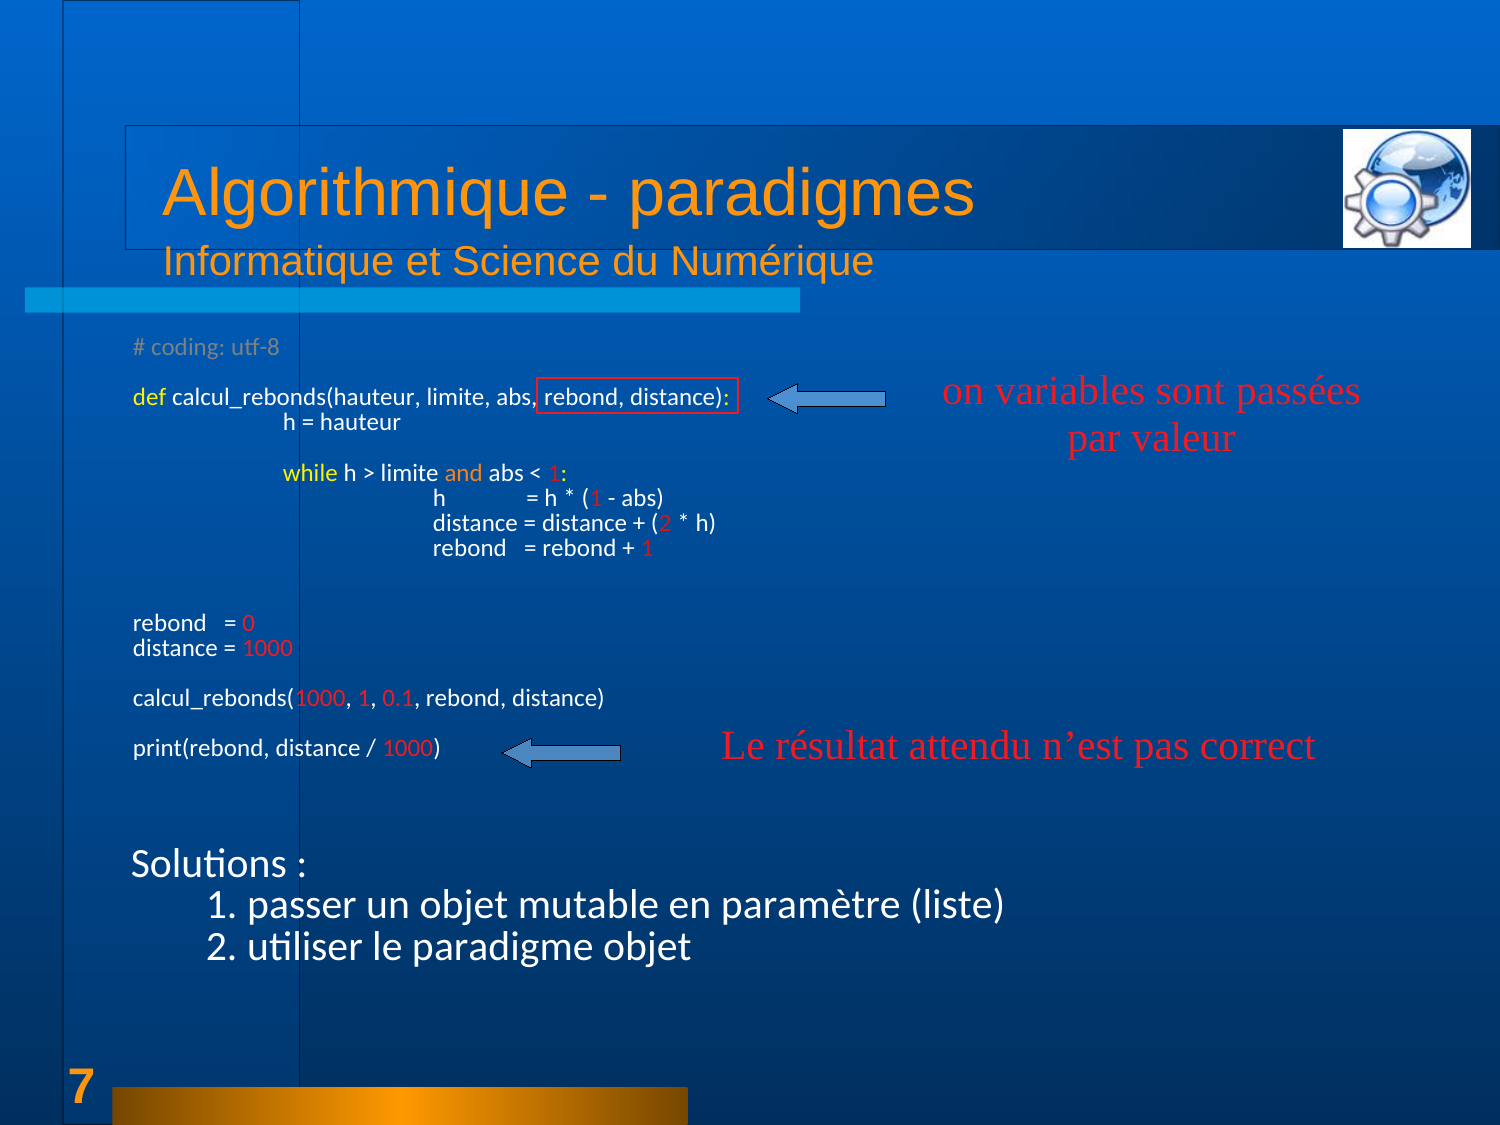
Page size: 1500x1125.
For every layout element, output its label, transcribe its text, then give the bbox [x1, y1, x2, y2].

text_box Solutions : passer un objet mutable en paramètre (liste) utiliser le paradigme objet [116, 838, 1386, 1021]
text_box Le résultat attendu n’est pas correct [679, 714, 1359, 798]
text_box [767, 383, 886, 414]
text_box # coding: utf-8 def calcul_rebonds(hauteur, limite, abs, rebond, distance): h = hauteur while h > limite and abs < 1: h = h * (1 - abs) distance = distance + (2 * h) rebond = rebond + 1 rebond = 0 distance = 1000 calcul_rebonds(1000, 1, 0.1, rebond, distance) print(rebond, distance / 1000) [118, 304, 1477, 1096]
picture [1343, 129, 1471, 248]
text_box [501, 738, 621, 768]
text_box on variables sont passées par valeur [915, 360, 1388, 473]
